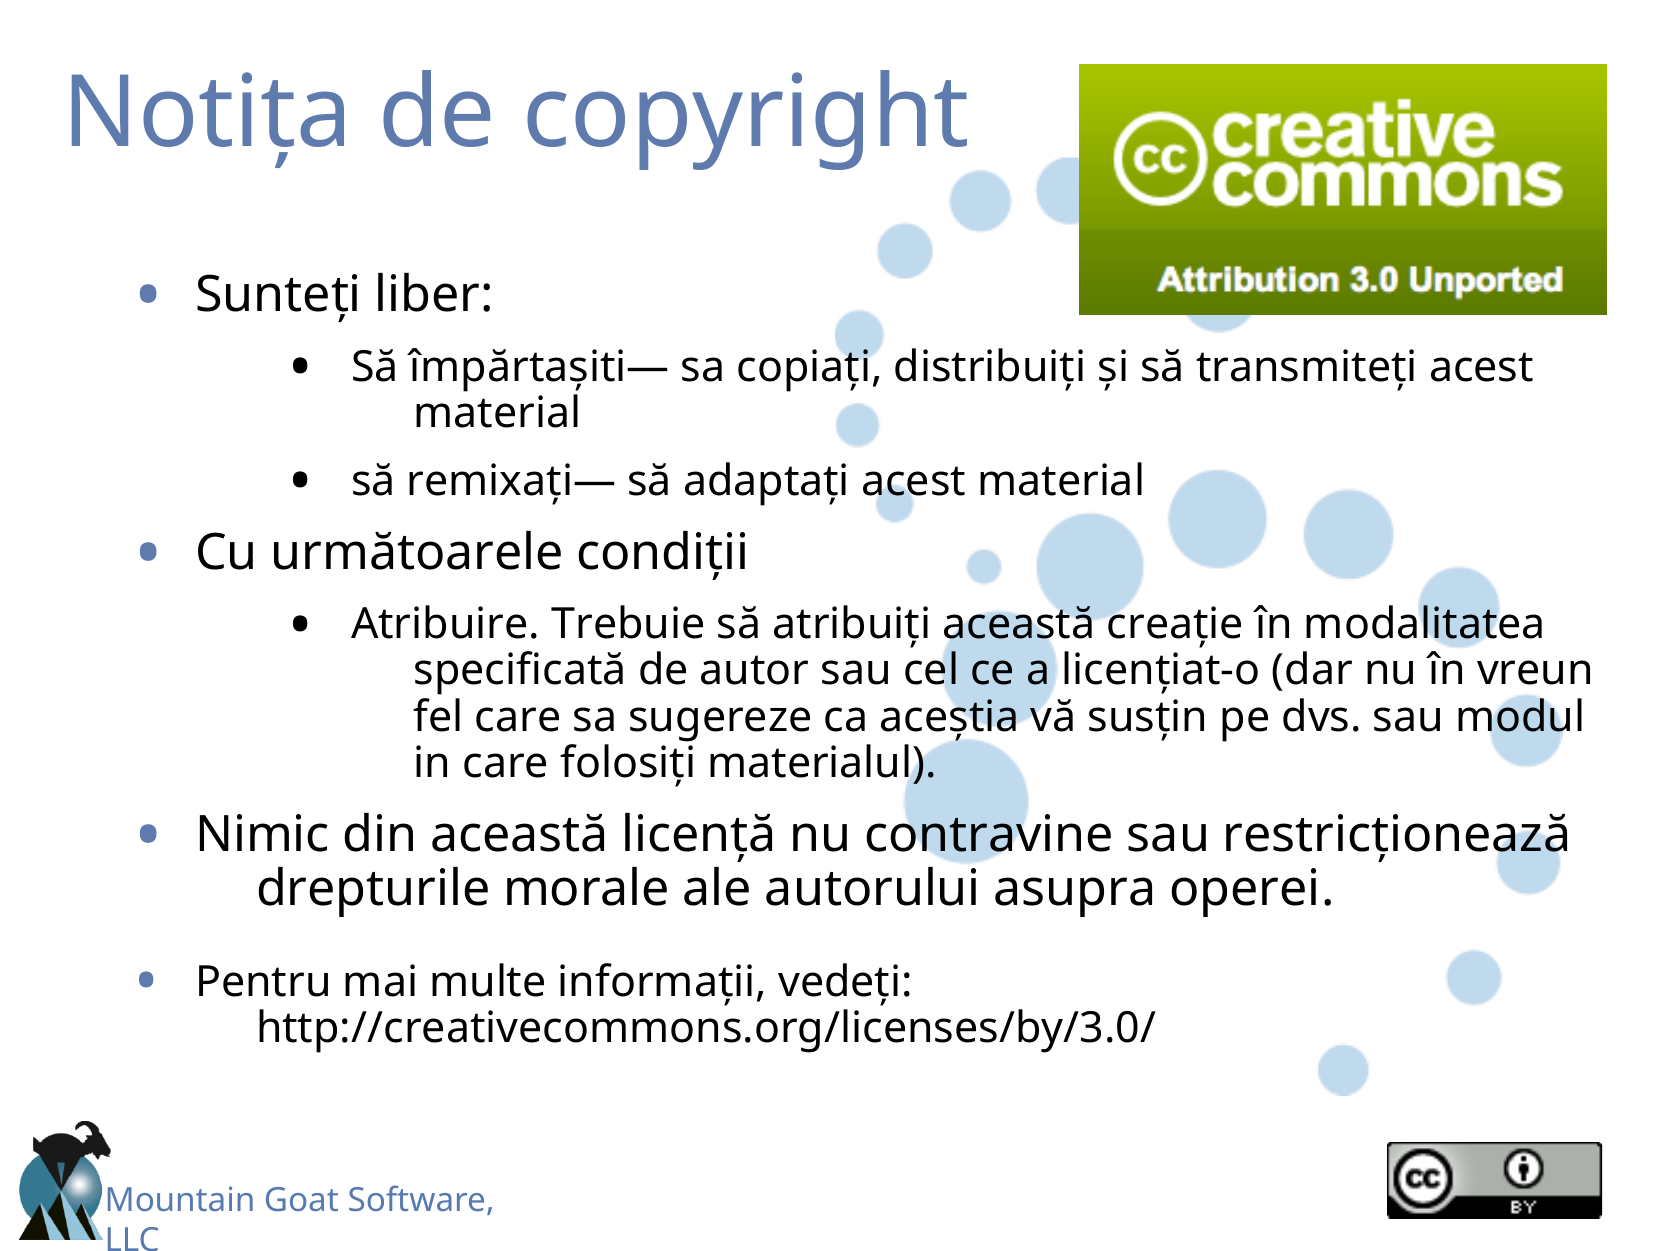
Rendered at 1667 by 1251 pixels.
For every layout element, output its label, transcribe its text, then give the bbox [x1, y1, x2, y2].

title Notița de copyright [56, 18, 1609, 194]
picture [1079, 64, 1607, 315]
list Sunteți liber: Să împărtașiti― sa copiați, distribuiți și să transmiteți acest material să remixați― să adaptați acest material Cu următoarele condiții Atribuire. Trebuie să atribuiți această creație în modalitatea specificată de autor sau cel ce a licențiat-o (dar nu în vreun fel care sa sugereze ca aceștia vă susțin pe dvs. sau modul in care folosiți materialul). Nimic din această licență nu contravine sau restricționează drepturile morale ale autorului asupra operei. Pentru mai multe informații, vedeți: http://creativecommons.org/licenses/by/3.0/ [56, 262, 1609, 1096]
